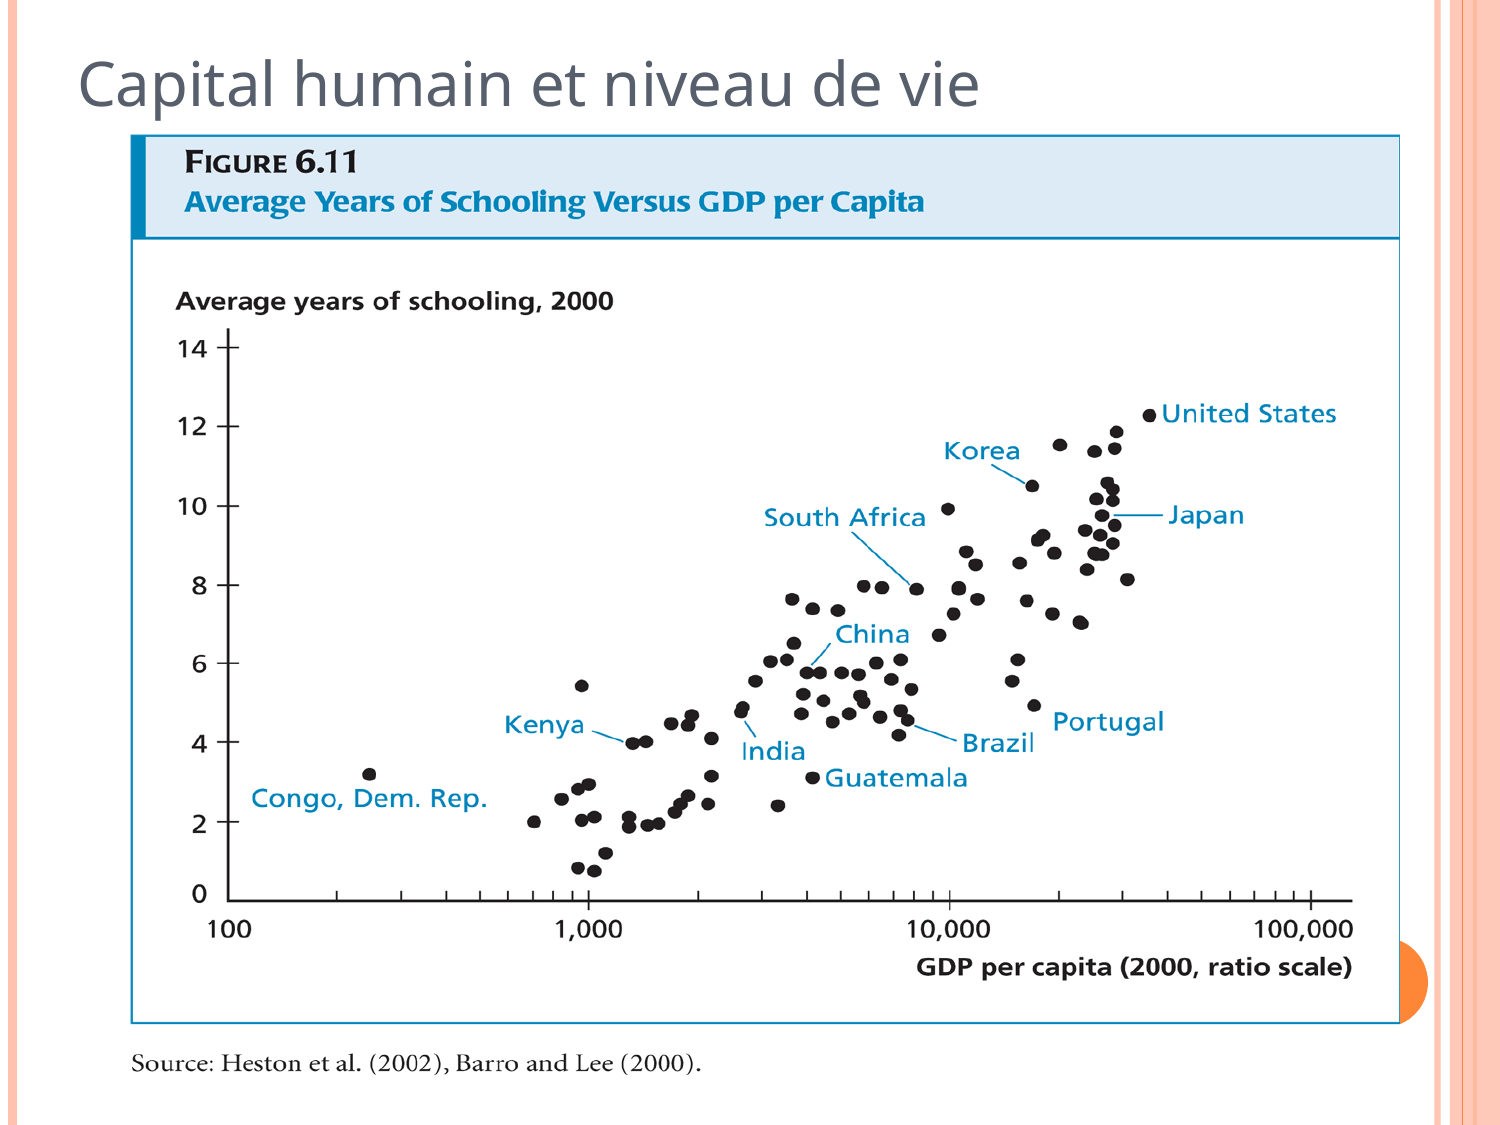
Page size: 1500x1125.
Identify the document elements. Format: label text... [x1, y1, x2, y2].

title Capital humain et niveau de vie [62, 37, 1450, 127]
picture [146, 137, 1400, 236]
picture [133, 240, 1400, 1022]
slide_number <numéro> [1333, 940, 1434, 1027]
picture [130, 1025, 1400, 1075]
